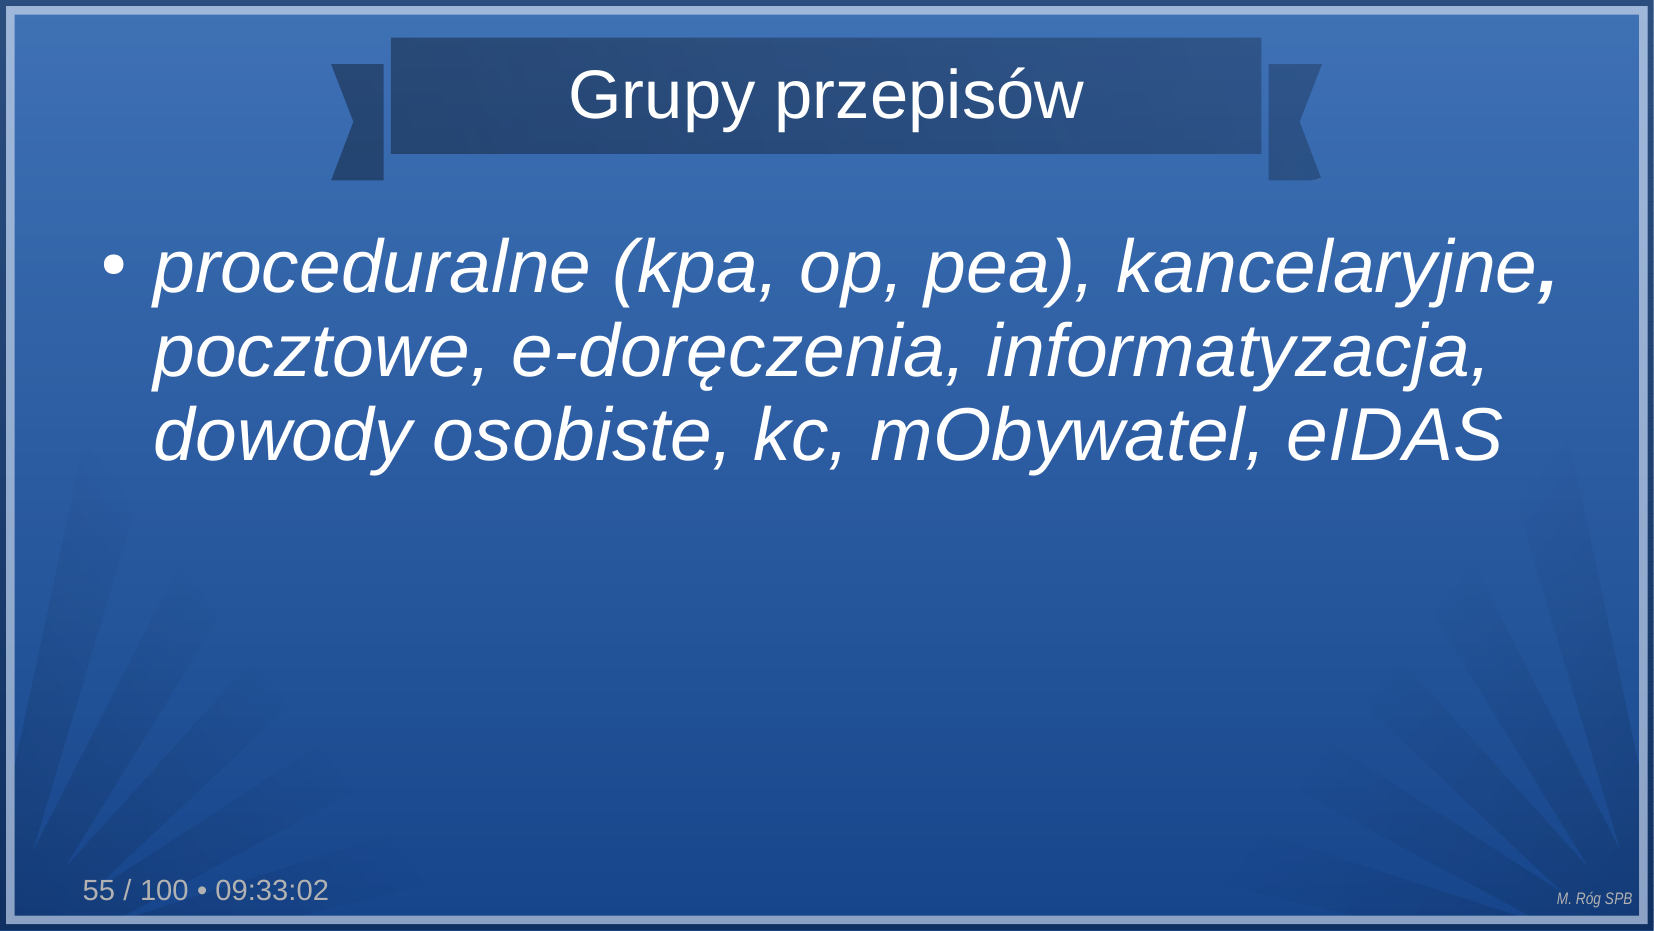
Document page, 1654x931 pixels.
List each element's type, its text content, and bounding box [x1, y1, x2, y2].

title Grupy przepisów [389, 35, 1264, 154]
list proceduralne (kpa, op, pea), kancelaryjne, pocztowe, e-doręczenia, informatyzacja, dowody osobiste, kc, mObywatel, eIDAS [82, 224, 1571, 848]
